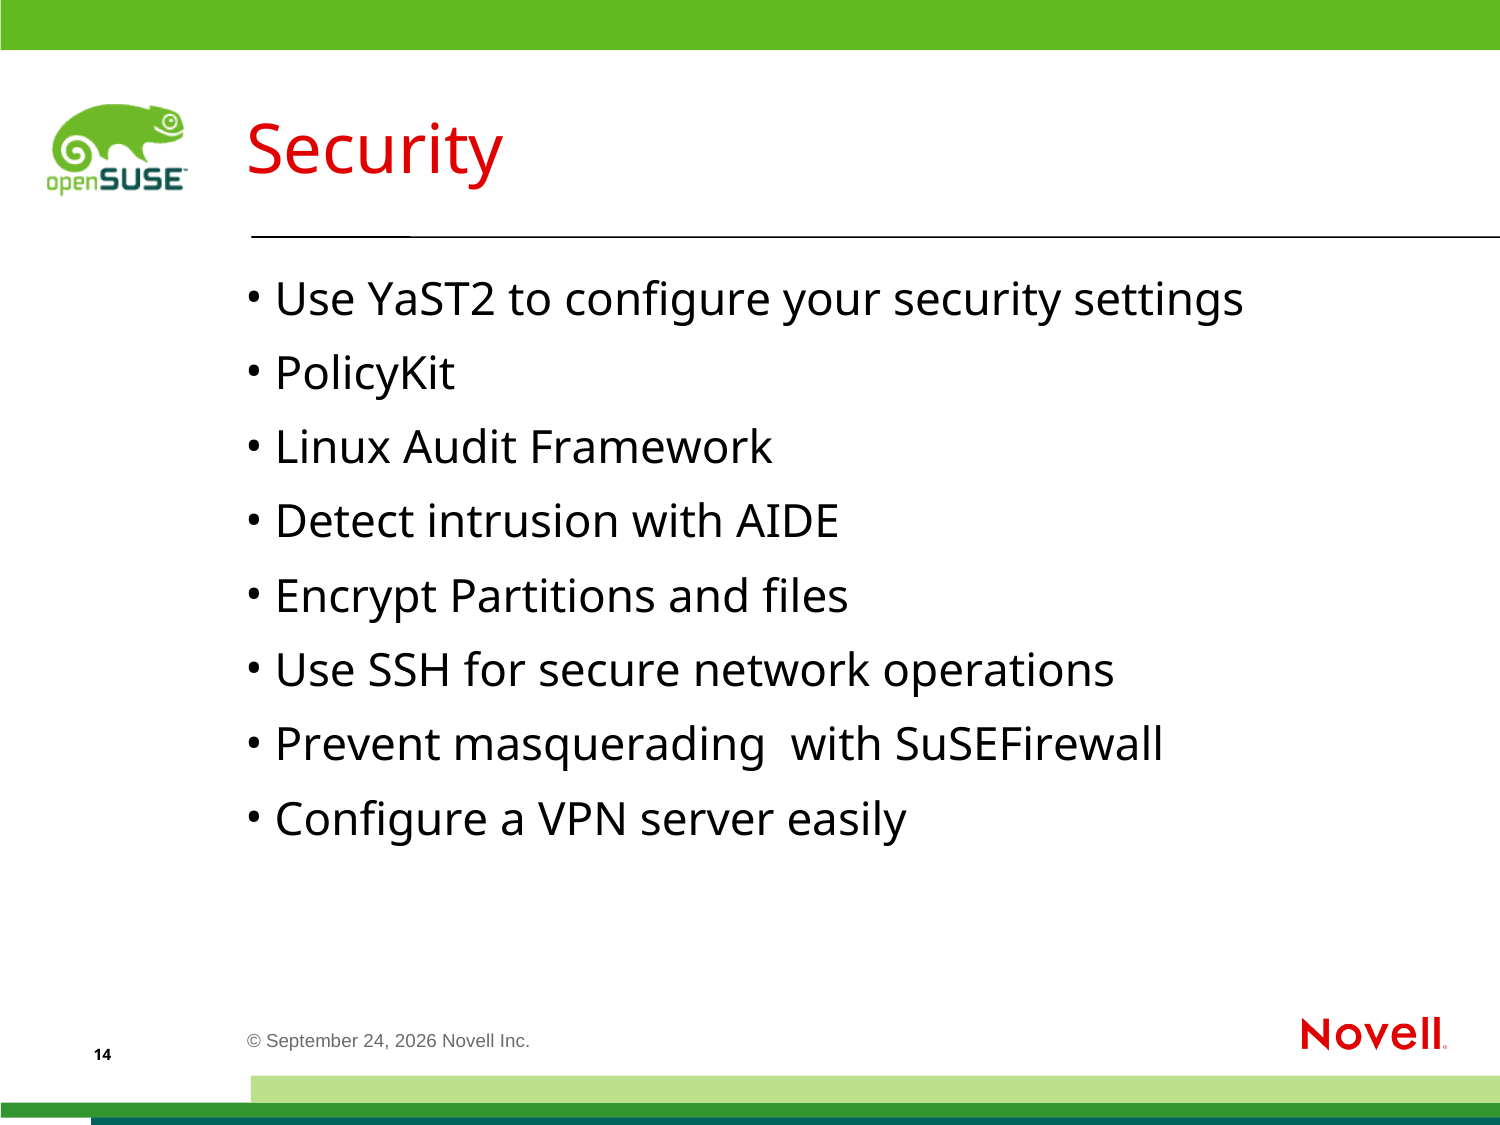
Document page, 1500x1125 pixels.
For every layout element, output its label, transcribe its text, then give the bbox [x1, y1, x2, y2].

title Security [246, 68, 1409, 231]
picture [1295, 1011, 1453, 1056]
picture [47, 104, 188, 197]
list Use YaST2 to configure your security settings PolicyKit Linux Audit Framework Detect intrusion with AIDE Encrypt Partitions and files Use SSH for secure network operations Prevent masquerading with SuSEFirewall Configure a VPN server easily [245, 267, 1458, 1010]
